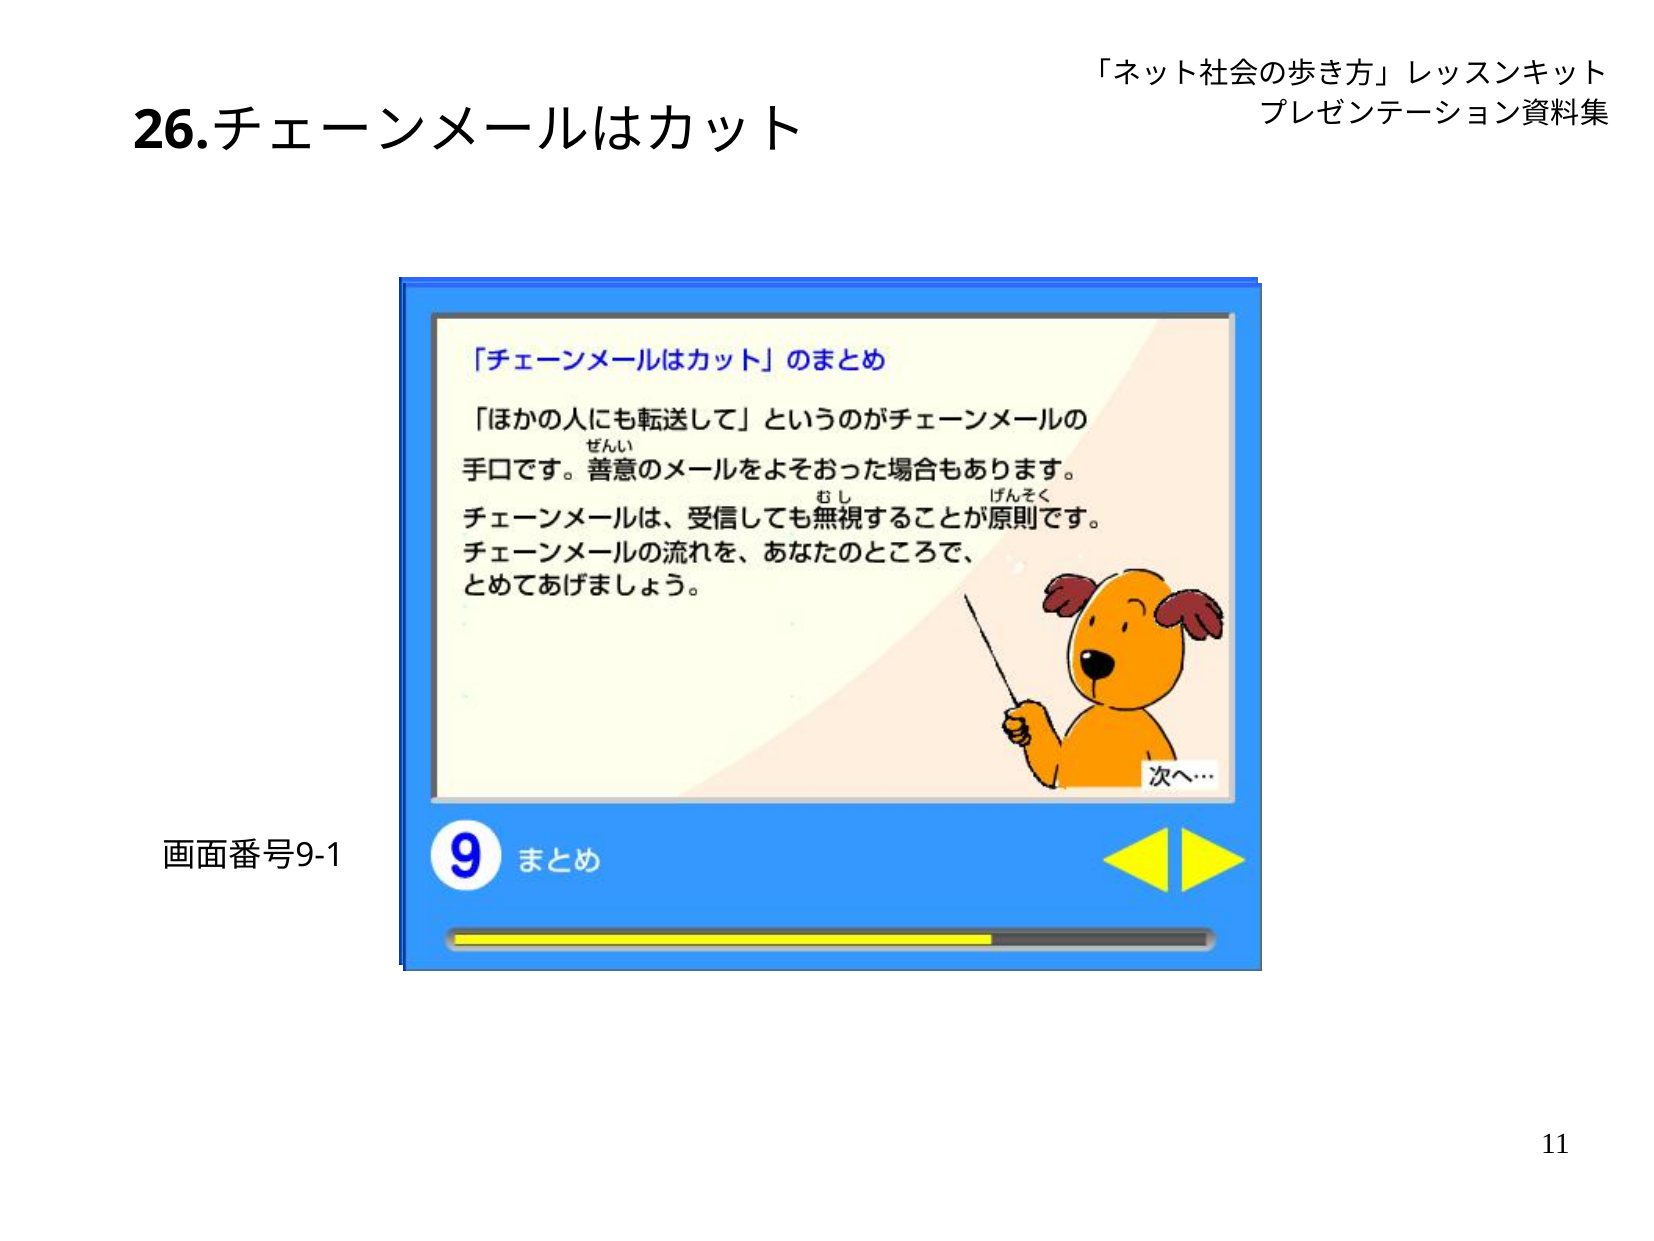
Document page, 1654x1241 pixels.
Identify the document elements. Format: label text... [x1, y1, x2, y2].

text_box 26.チェーンメールはカット [118, 88, 1241, 169]
picture [399, 277, 1262, 971]
text_box 「ネット社会の歩き方」レッスンキット プレゼンテーション資料集 [1062, 44, 1625, 139]
text_box 画面番号9-1 [147, 826, 384, 882]
